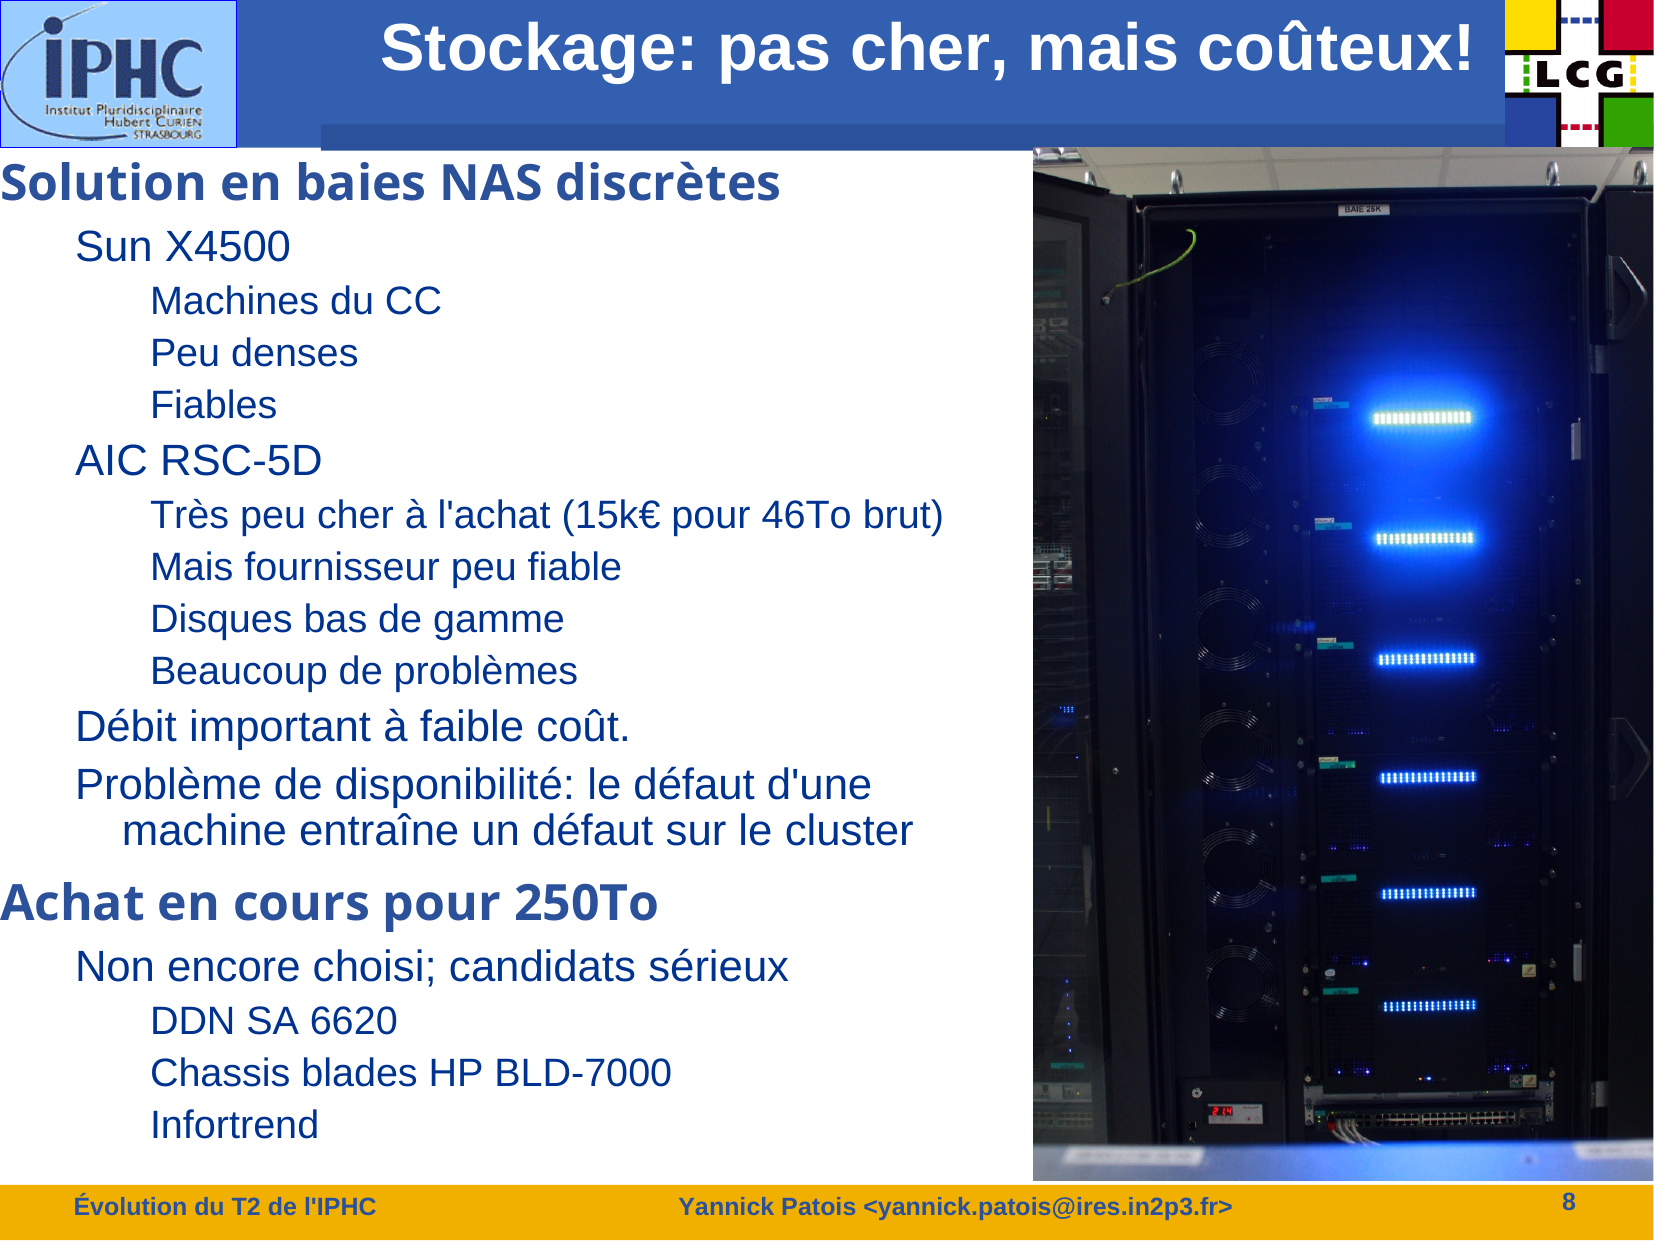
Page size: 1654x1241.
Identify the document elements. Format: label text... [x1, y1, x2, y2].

title Stockage: pas cher, mais coûteux! [236, 0, 1477, 98]
list Solution en baies NAS discrètes Sun X4500 Machines du CC Peu denses Fiables AIC RSC-5D Très peu cher à l'achat (15k€ pour 46To brut) Mais fournisseur peu fiable Disques bas de gamme Beaucoup de problèmes Débit important à faible coût. Problème de disponibilité: le défaut d'une machine entraîne un défaut sur le cluster Achat en cours pour 250To Non encore choisi; candidats sérieux DDN SA 6620 Chassis blades HP BLD-7000 Infortrend [0, 147, 1033, 1182]
picture [0, 0, 204, 141]
picture [1033, 147, 1654, 1182]
